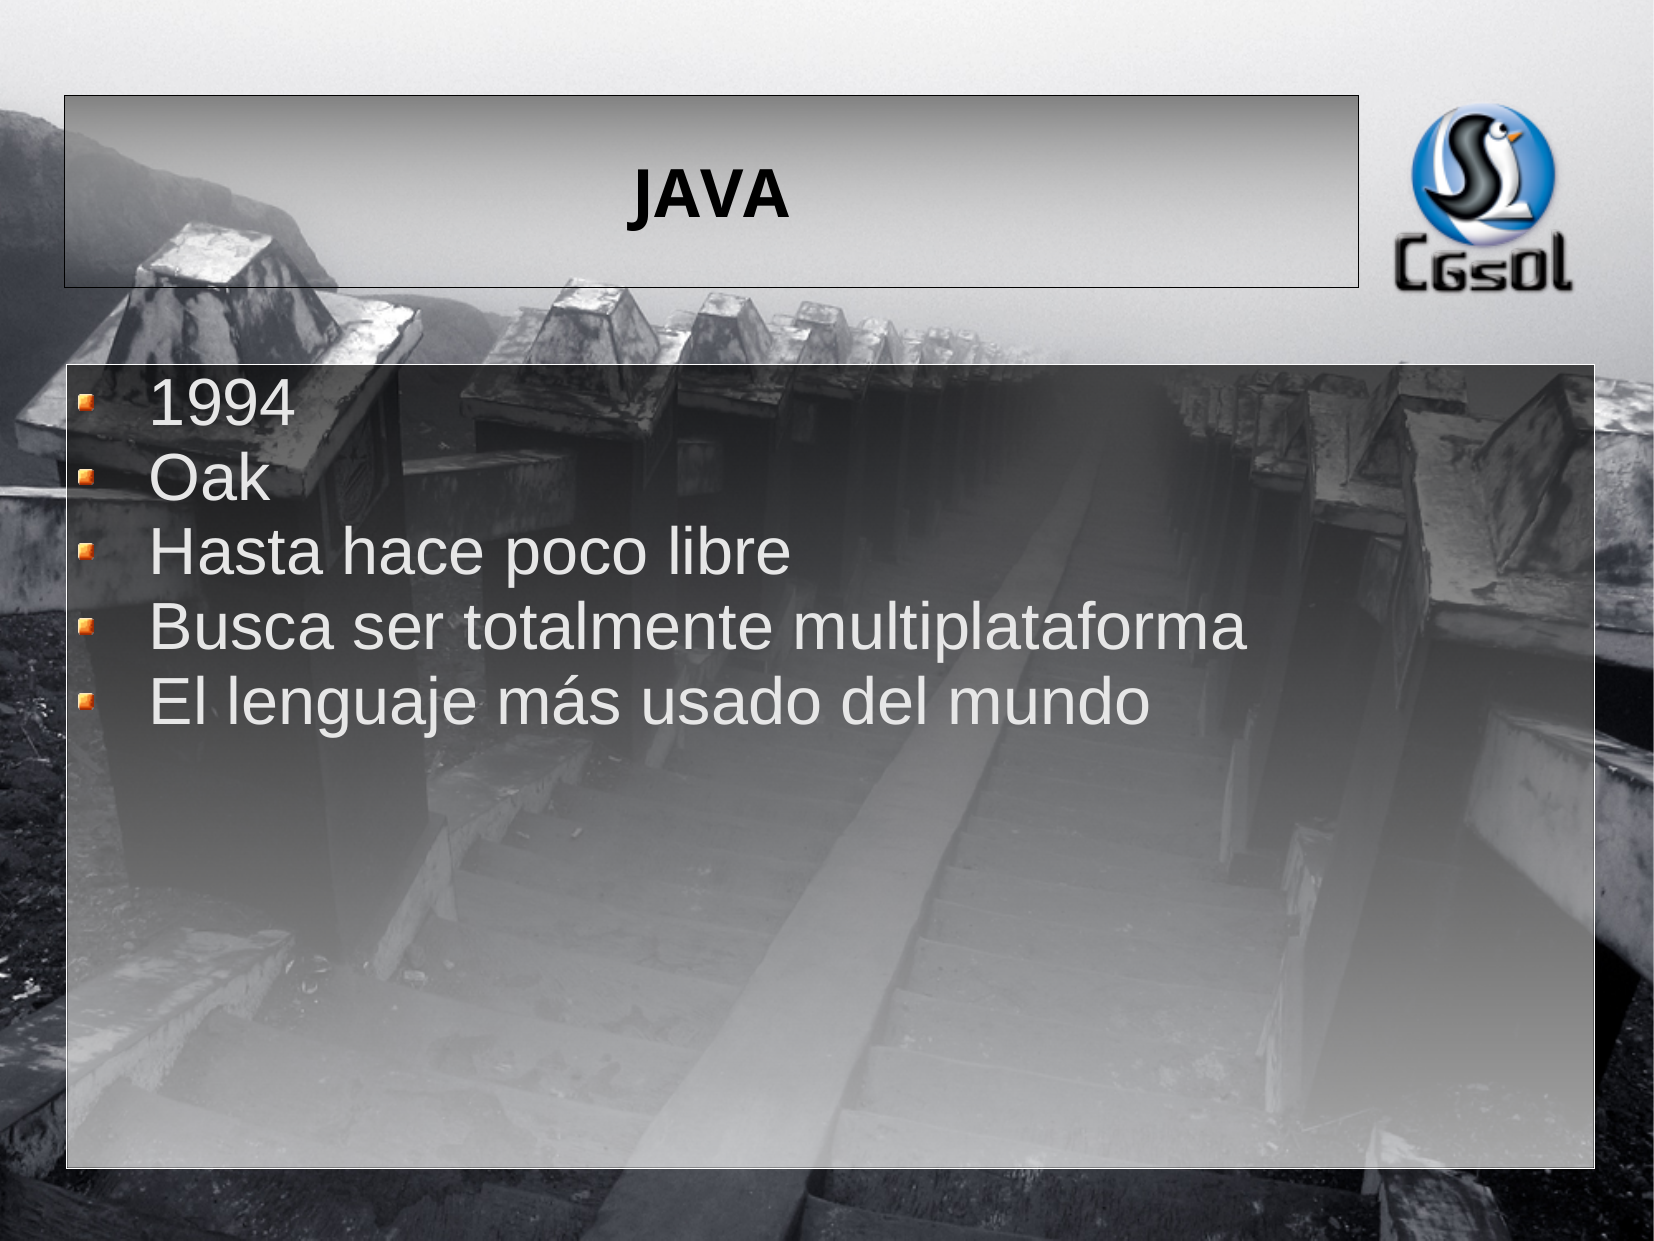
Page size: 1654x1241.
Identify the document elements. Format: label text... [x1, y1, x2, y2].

picture [0, 0, 1654, 1241]
list 1994 Oak Hasta hace poco libre Busca ser totalmente multiplataforma El lenguaje más usado del mundo [66, 364, 1595, 1169]
title JAVA [64, 95, 1359, 288]
